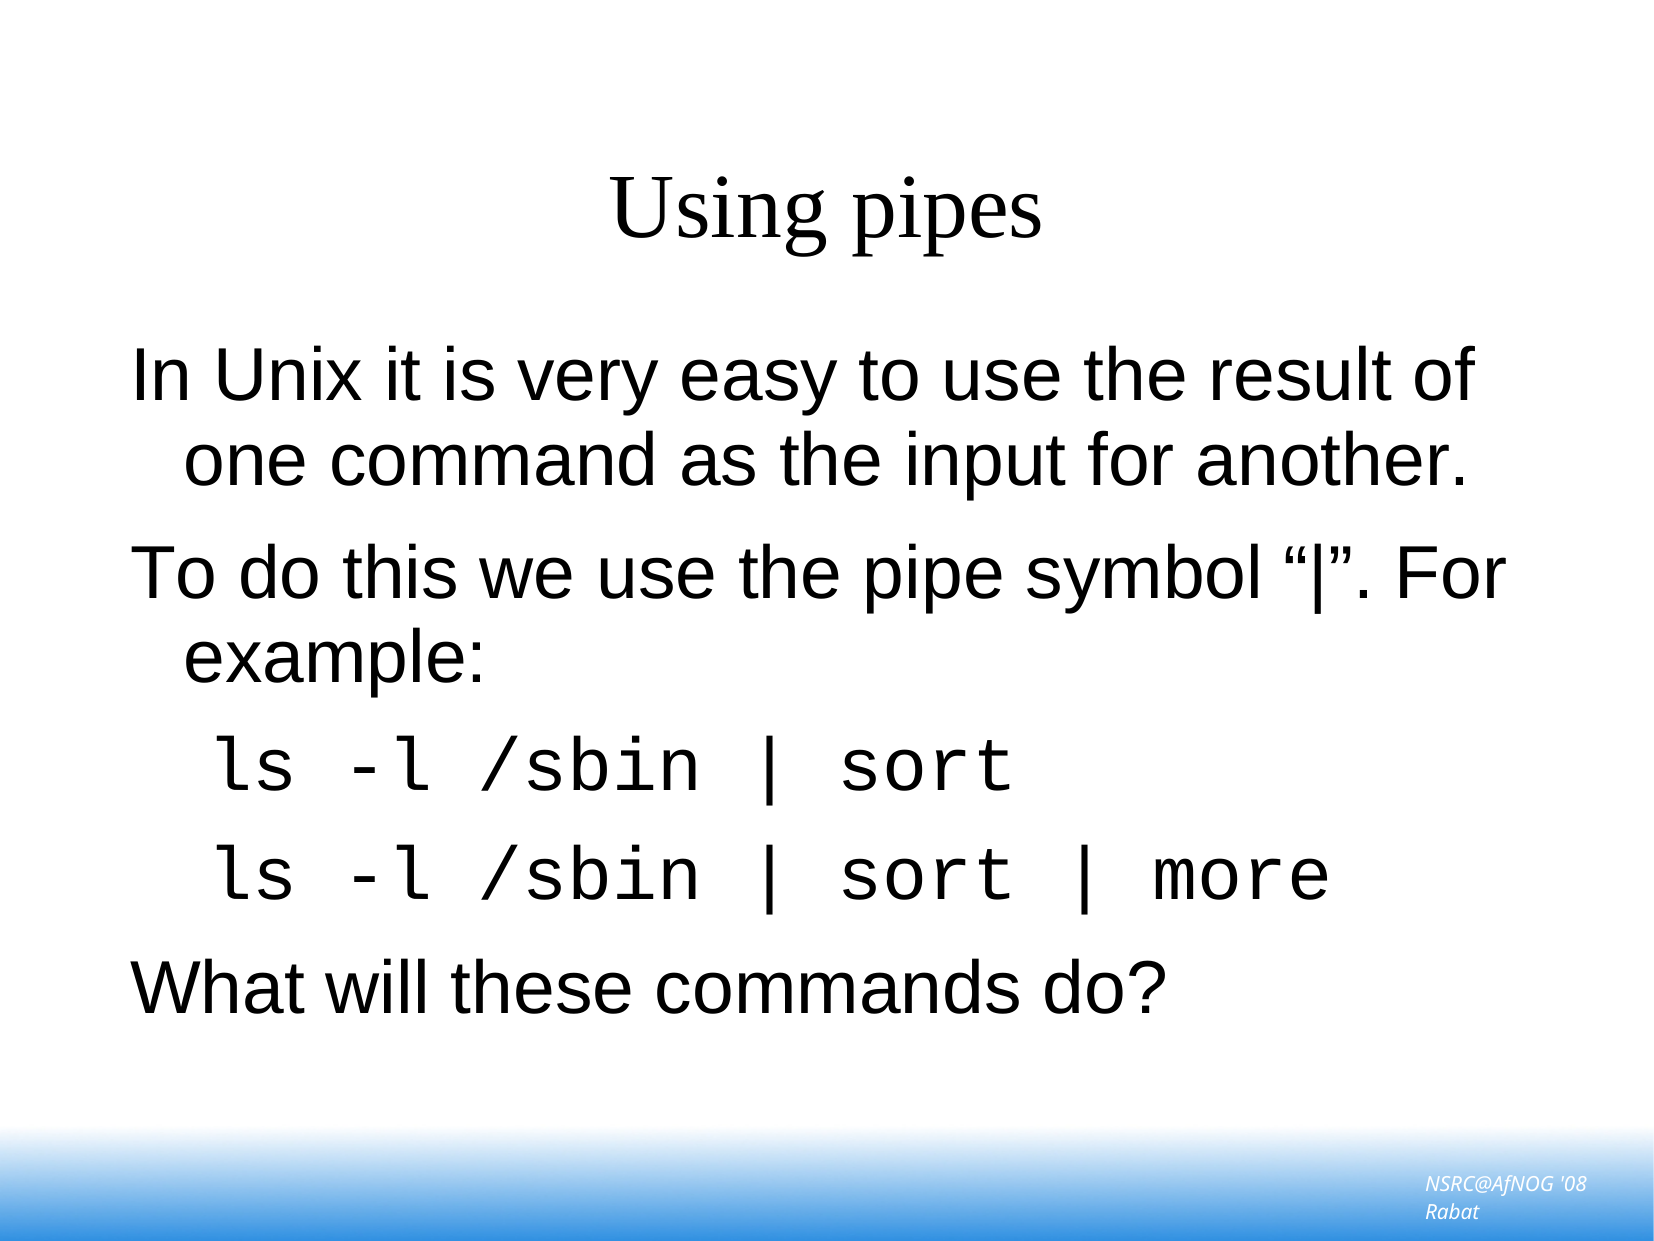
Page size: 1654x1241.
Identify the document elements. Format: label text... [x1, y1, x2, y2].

picture [0, 1124, 1654, 1241]
list In Unix it is very easy to use the result of one command as the input for another. To do this we use the pipe symbol “|”. For example: ls -l /sbin | sort ls -l /sbin | sort | more What will these commands do? [112, 332, 1576, 1163]
title Using pipes [121, 102, 1534, 310]
